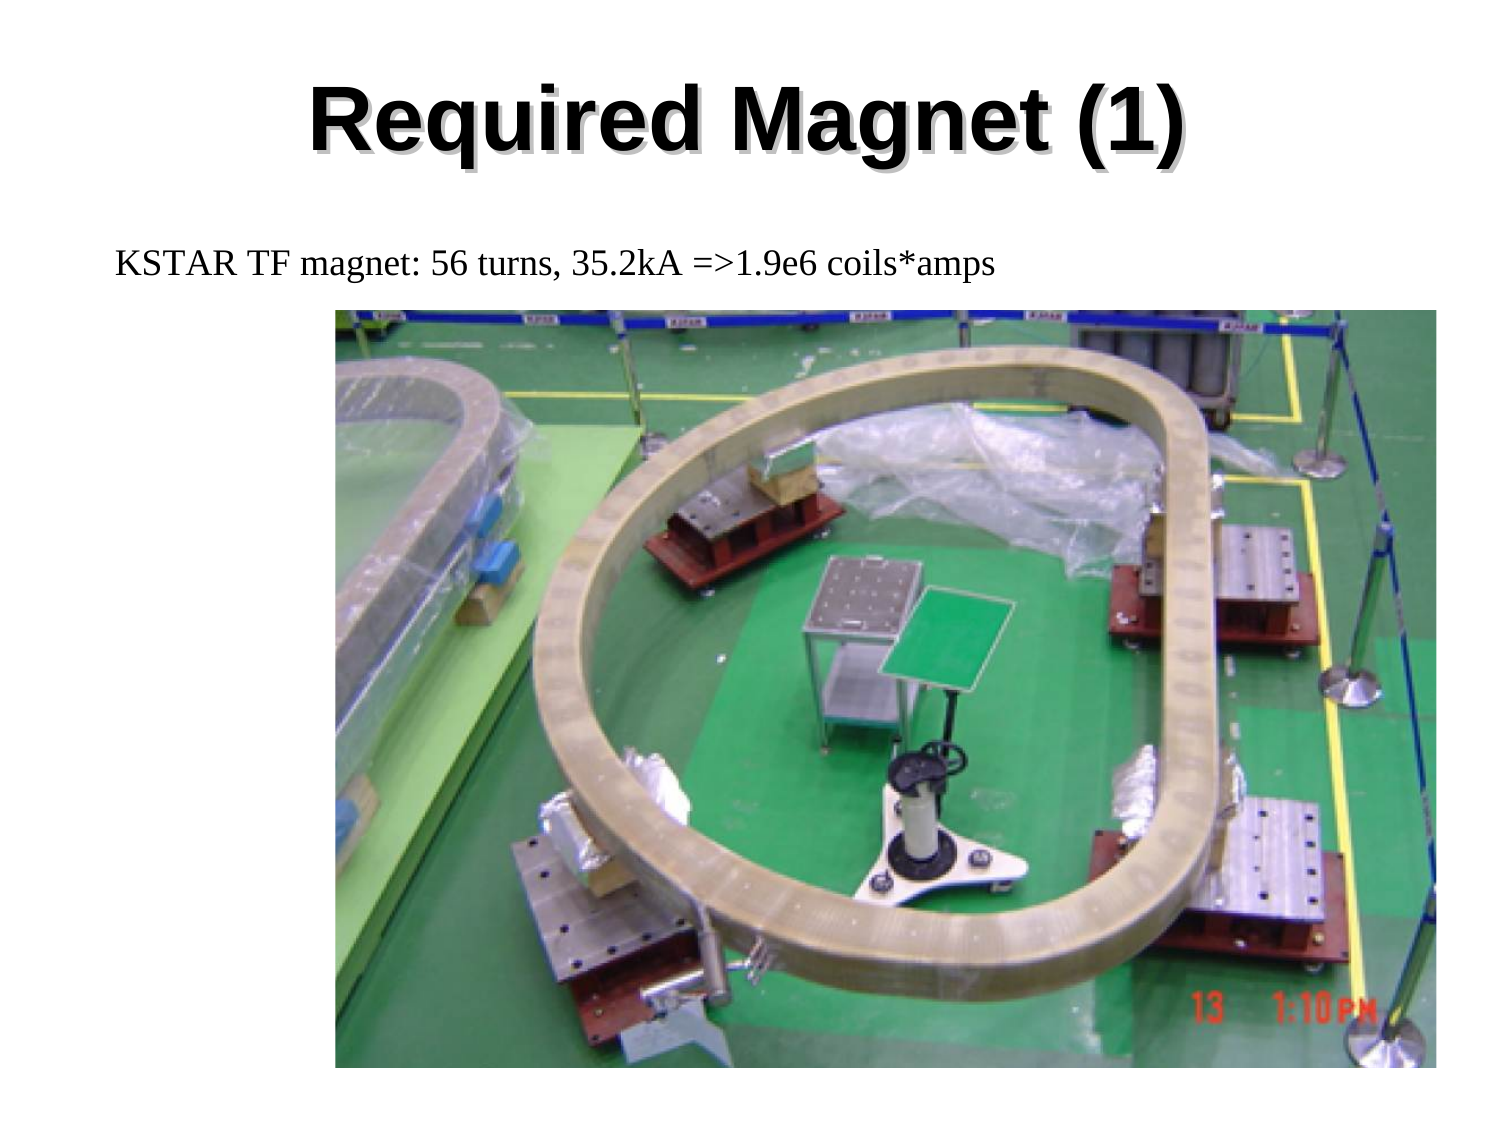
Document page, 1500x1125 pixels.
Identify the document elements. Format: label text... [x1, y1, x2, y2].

text_box KSTAR TF magnet: 56 turns, 35.2kA =>1.9e6 coils*amps [99, 230, 1353, 291]
title Required Magnet (1) [37, 24, 1459, 213]
picture [335, 310, 1437, 1068]
